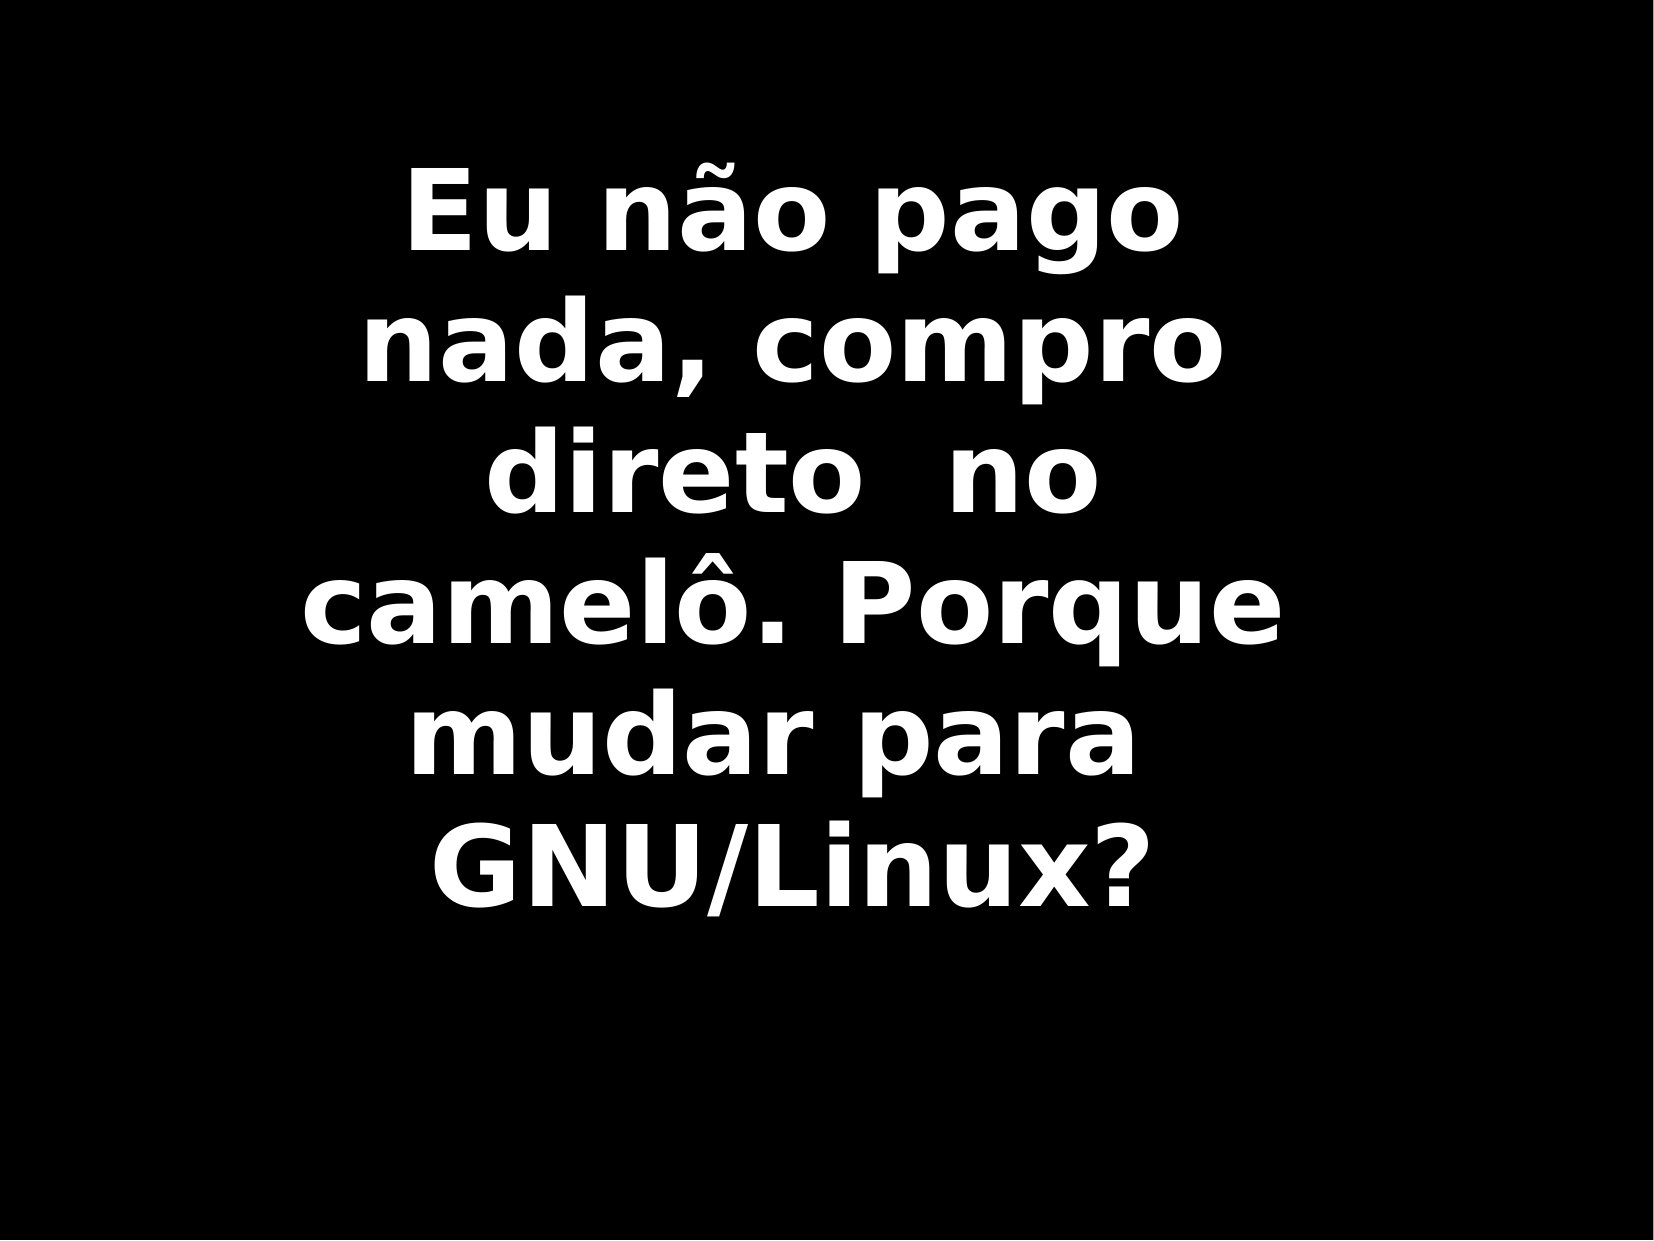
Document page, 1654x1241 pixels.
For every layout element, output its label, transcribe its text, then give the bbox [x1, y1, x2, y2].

title Eu não pago nada, compro direto no camelô. Porque mudar para GNU/Linux? [222, 145, 1365, 934]
